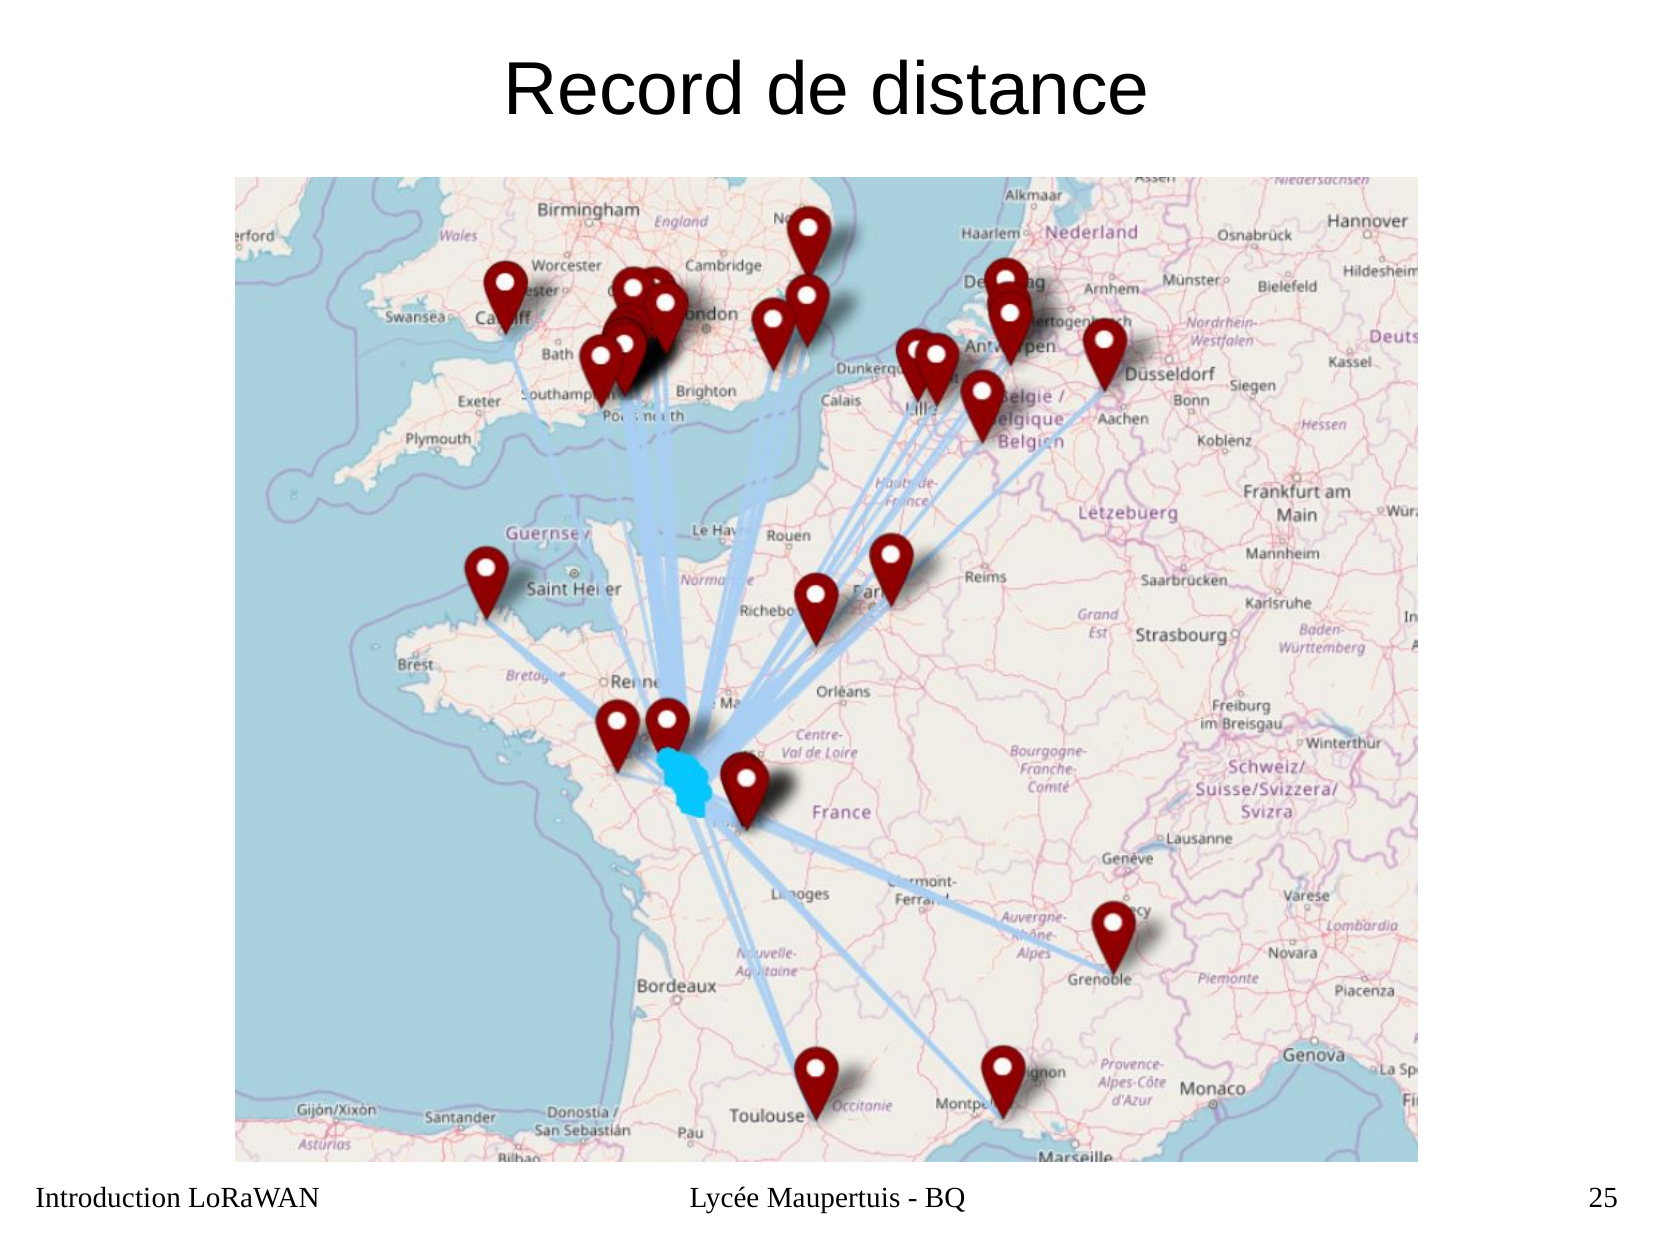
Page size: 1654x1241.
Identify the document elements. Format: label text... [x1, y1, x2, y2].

picture [235, 177, 1418, 1162]
title Record de distance [35, 35, 1619, 142]
